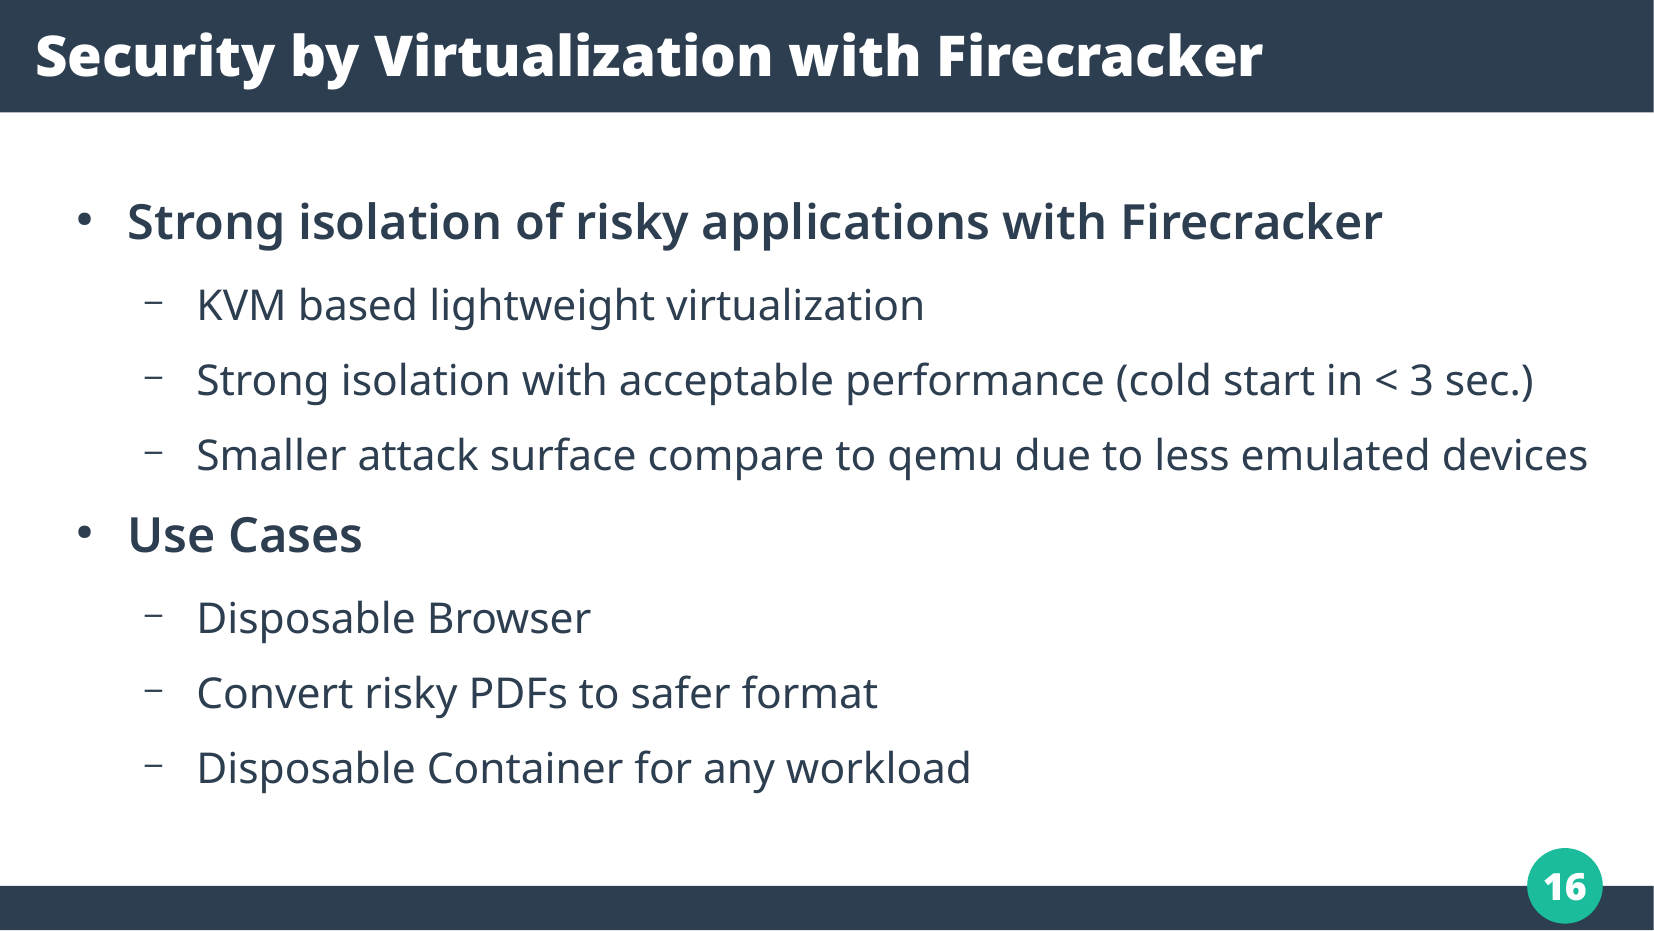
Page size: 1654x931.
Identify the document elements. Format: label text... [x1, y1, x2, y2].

list Strong isolation of risky applications with Firecracker KVM based lightweight virtualization Strong isolation with acceptable performance (cold start in < 3 sec.) Smaller attack surface compare to qemu due to less emulated devices Use Cases Disposable Browser Convert risky PDFs to safer format Disposable Container for any workload [59, 187, 1595, 808]
title Security by Virtualization with Firecracker [35, 0, 1571, 114]
